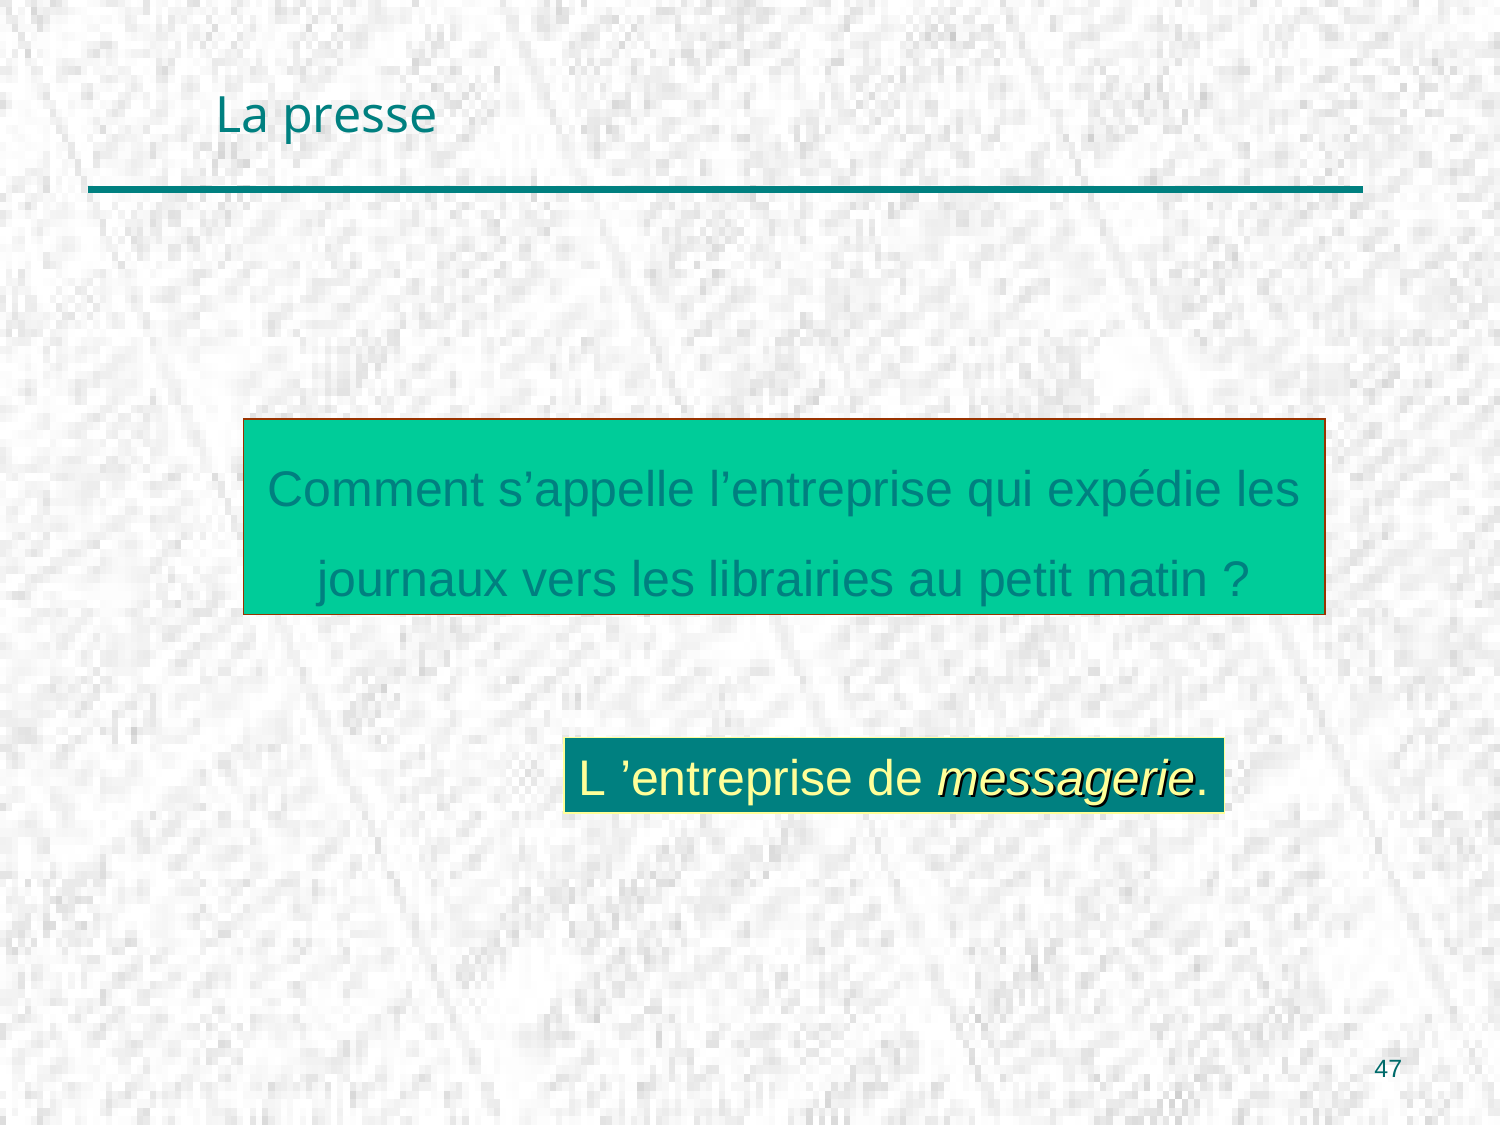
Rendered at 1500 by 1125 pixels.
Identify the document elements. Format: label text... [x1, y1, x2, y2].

text_box La presse [200, 74, 454, 151]
text_box L ’entreprise de messagerie. [563, 737, 1225, 813]
picture [0, 0, 1500, 1125]
text_box Comment s’appelle l’entreprise qui expédie les journaux vers les librairies au petit matin ? [243, 419, 1326, 615]
